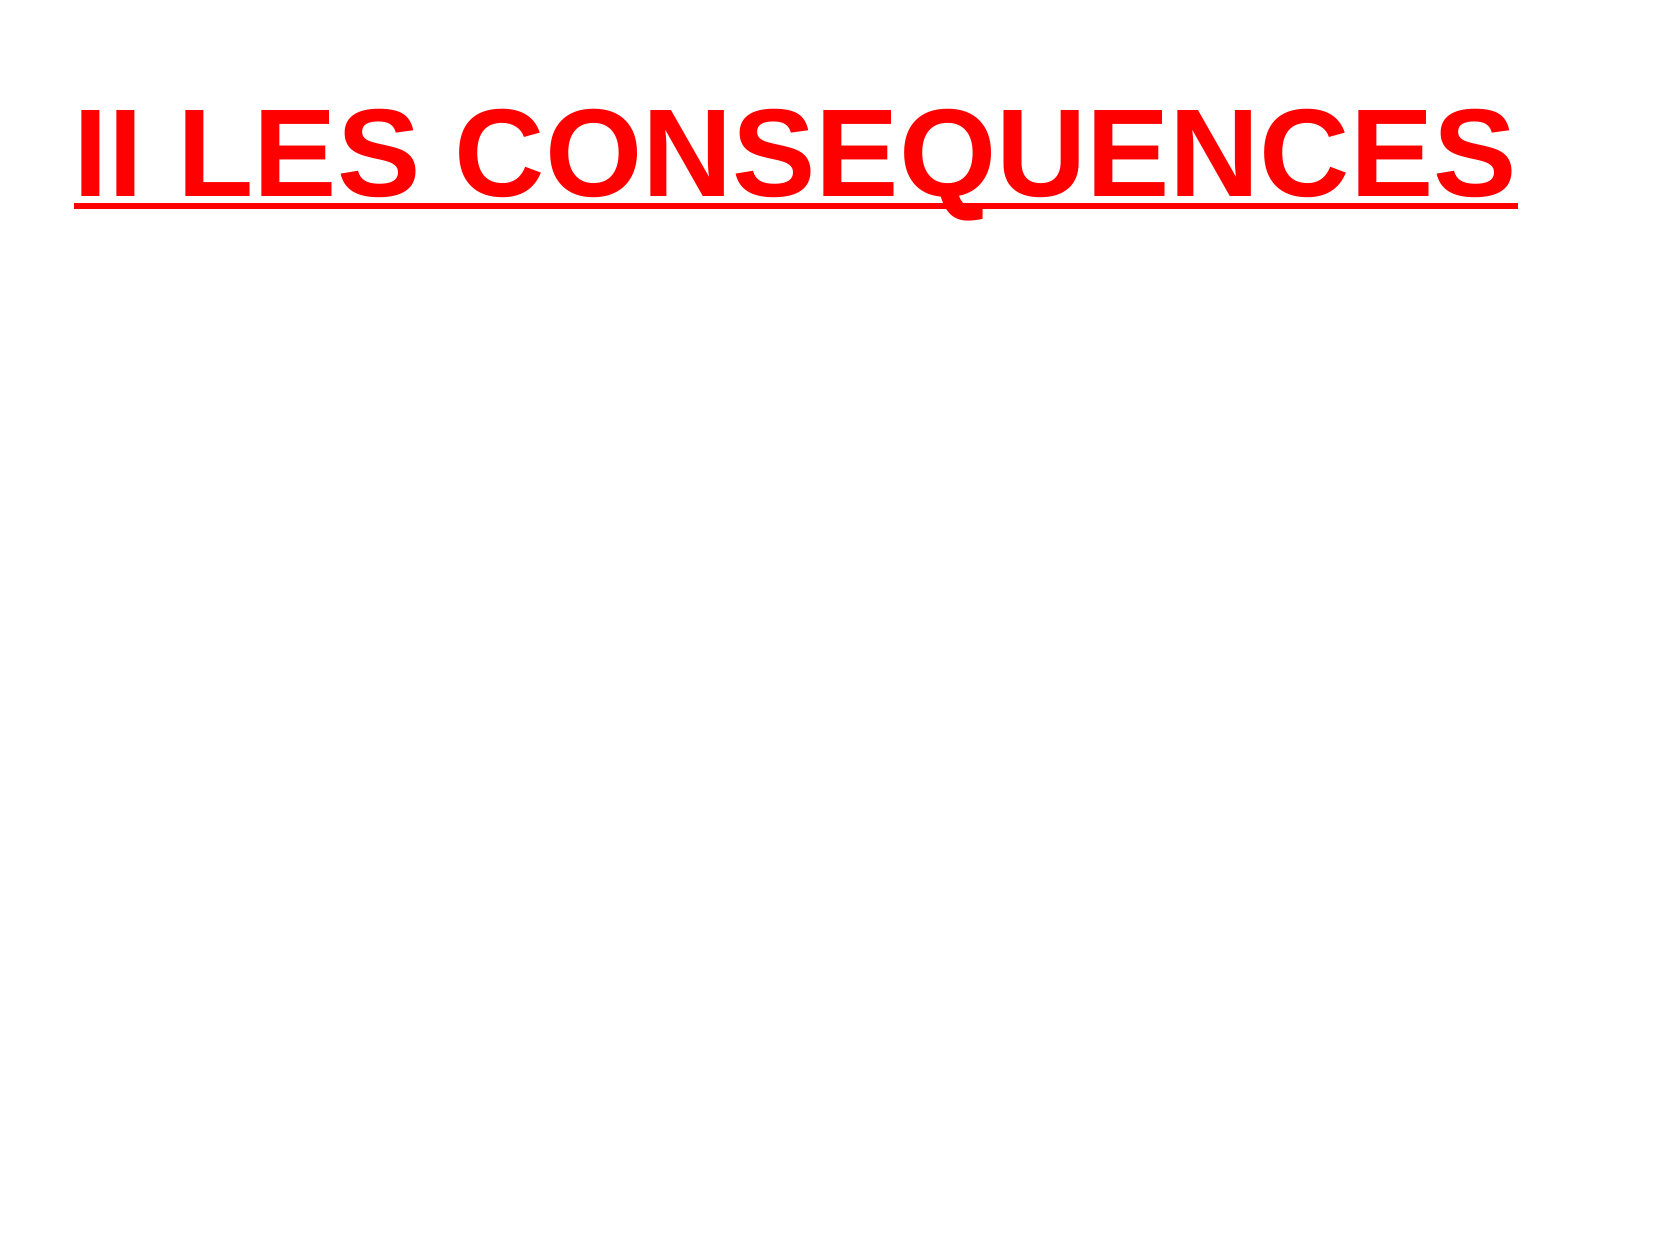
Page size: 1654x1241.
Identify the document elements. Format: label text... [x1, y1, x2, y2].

text_box II LES CONSEQUENCES [59, 75, 1595, 231]
